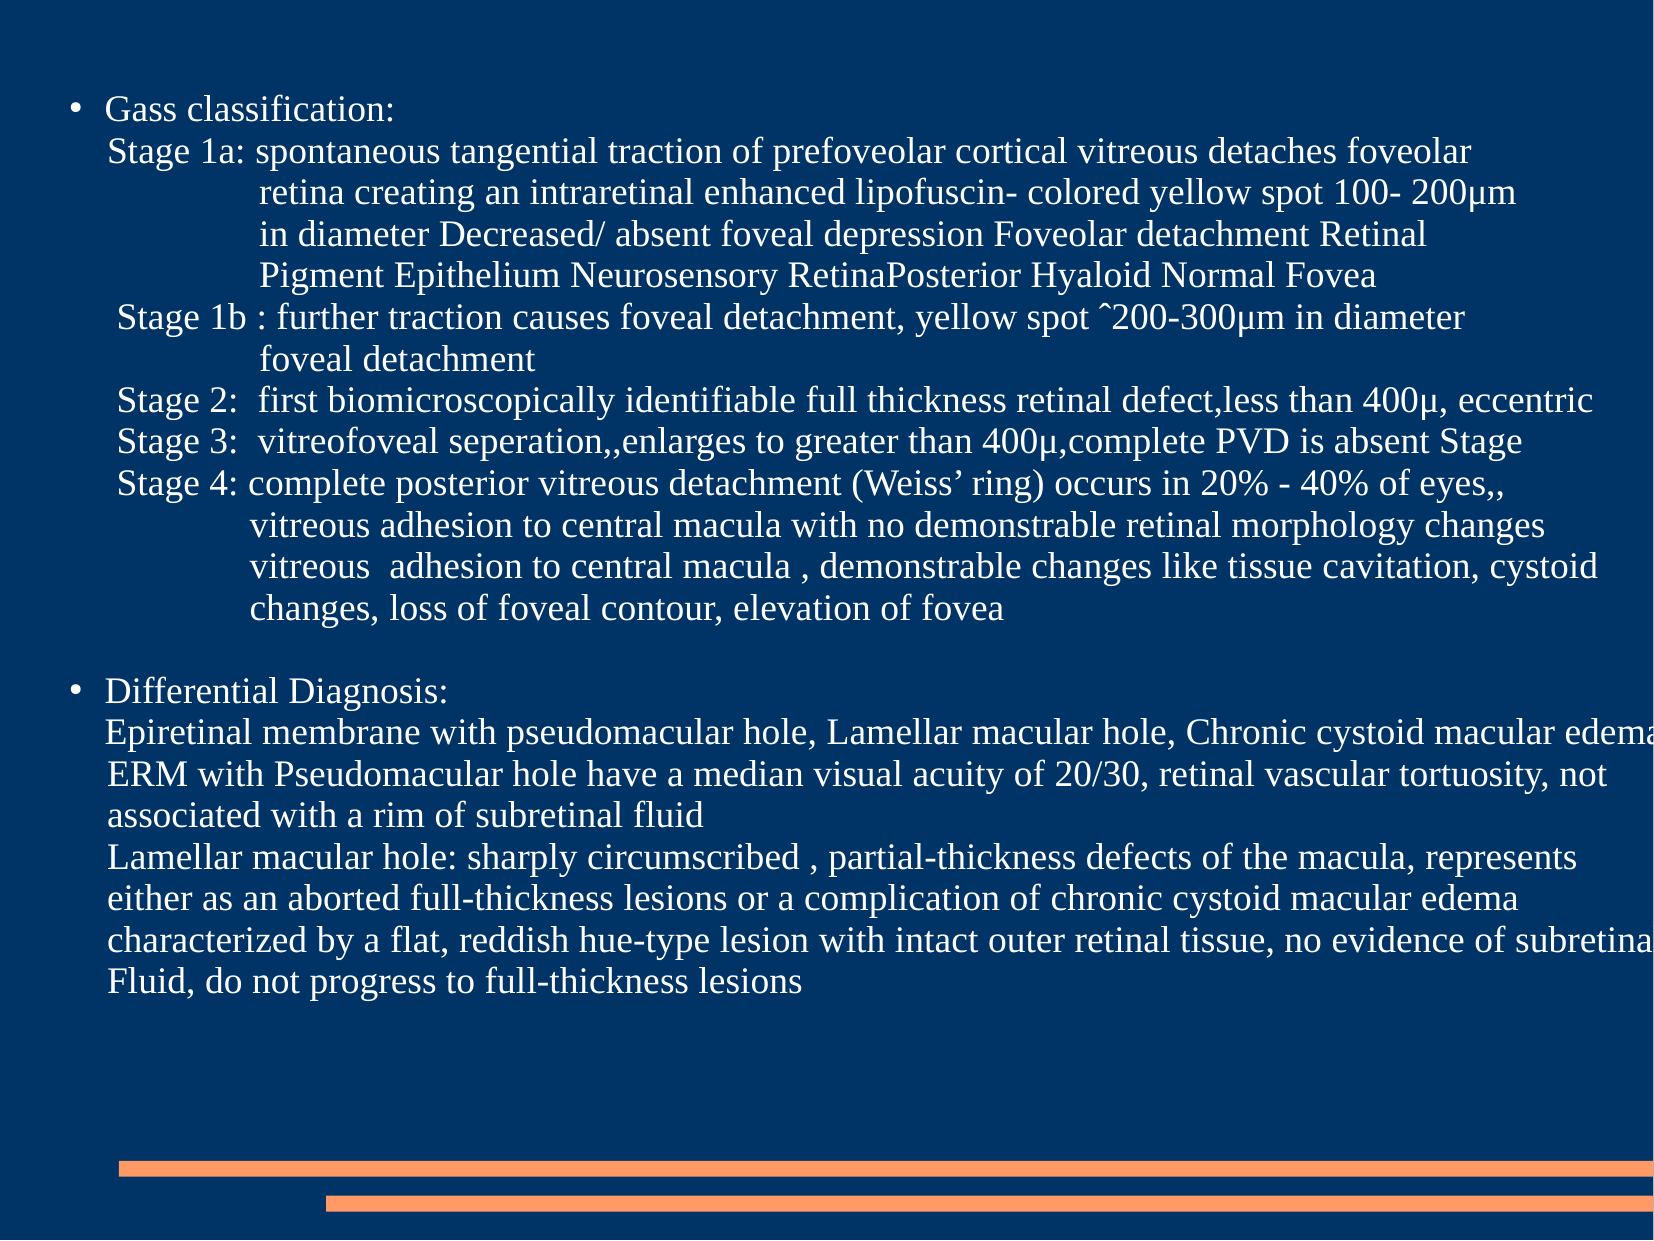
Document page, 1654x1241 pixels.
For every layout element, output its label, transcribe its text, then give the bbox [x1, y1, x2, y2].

text_box Gass classification: Stage 1a: spontaneous tangential traction of prefoveolar cortical vitreous detaches foveolar retina creating an intraretinal enhanced lipofuscin- colored yellow spot 100- 200μm in diameter Decreased/ absent foveal depression Foveolar detachment Retinal Pigment Epithelium Neurosensory RetinaPosterior Hyaloid Normal Fovea Stage 1b : further traction causes foveal detachment, yellow spot ˆ200-300μm in diameter foveal detachment Stage 2: first biomicroscopically identifiable full thickness retinal defect,less than 400μ, eccentric Stage 3: vitreofoveal seperation,,enlarges to greater than 400μ,complete PVD is absent Stage Stage 4: complete posterior vitreous detachment (Weiss’ ring) occurs in 20% - 40% of eyes,, vitreous adhesion to central macula with no demonstrable retinal morphology changes vitreous adhesion to central macula , demonstrable changes like tissue cavitation, cystoid changes, loss of foveal contour, elevation of fovea Differential Diagnosis: Epiretinal membrane with pseudomacular hole, Lamellar macular hole, Chronic cystoid macular edema ERM with Pseudomacular hole have a median visual acuity of 20/30, retinal vascular tortuosity, not associated with a rim of subretinal fluid Lamellar macular hole: sharply circumscribed , partial-thickness defects of the macula, represents either as an aborted full-thickness lesions or a complication of chronic cystoid macular edema characterized by a flat, reddish hue-type lesion with intact outer retinal tissue, no evidence of subretinal Fluid, do not progress to full-thickness lesions [54, 81, 1654, 1074]
